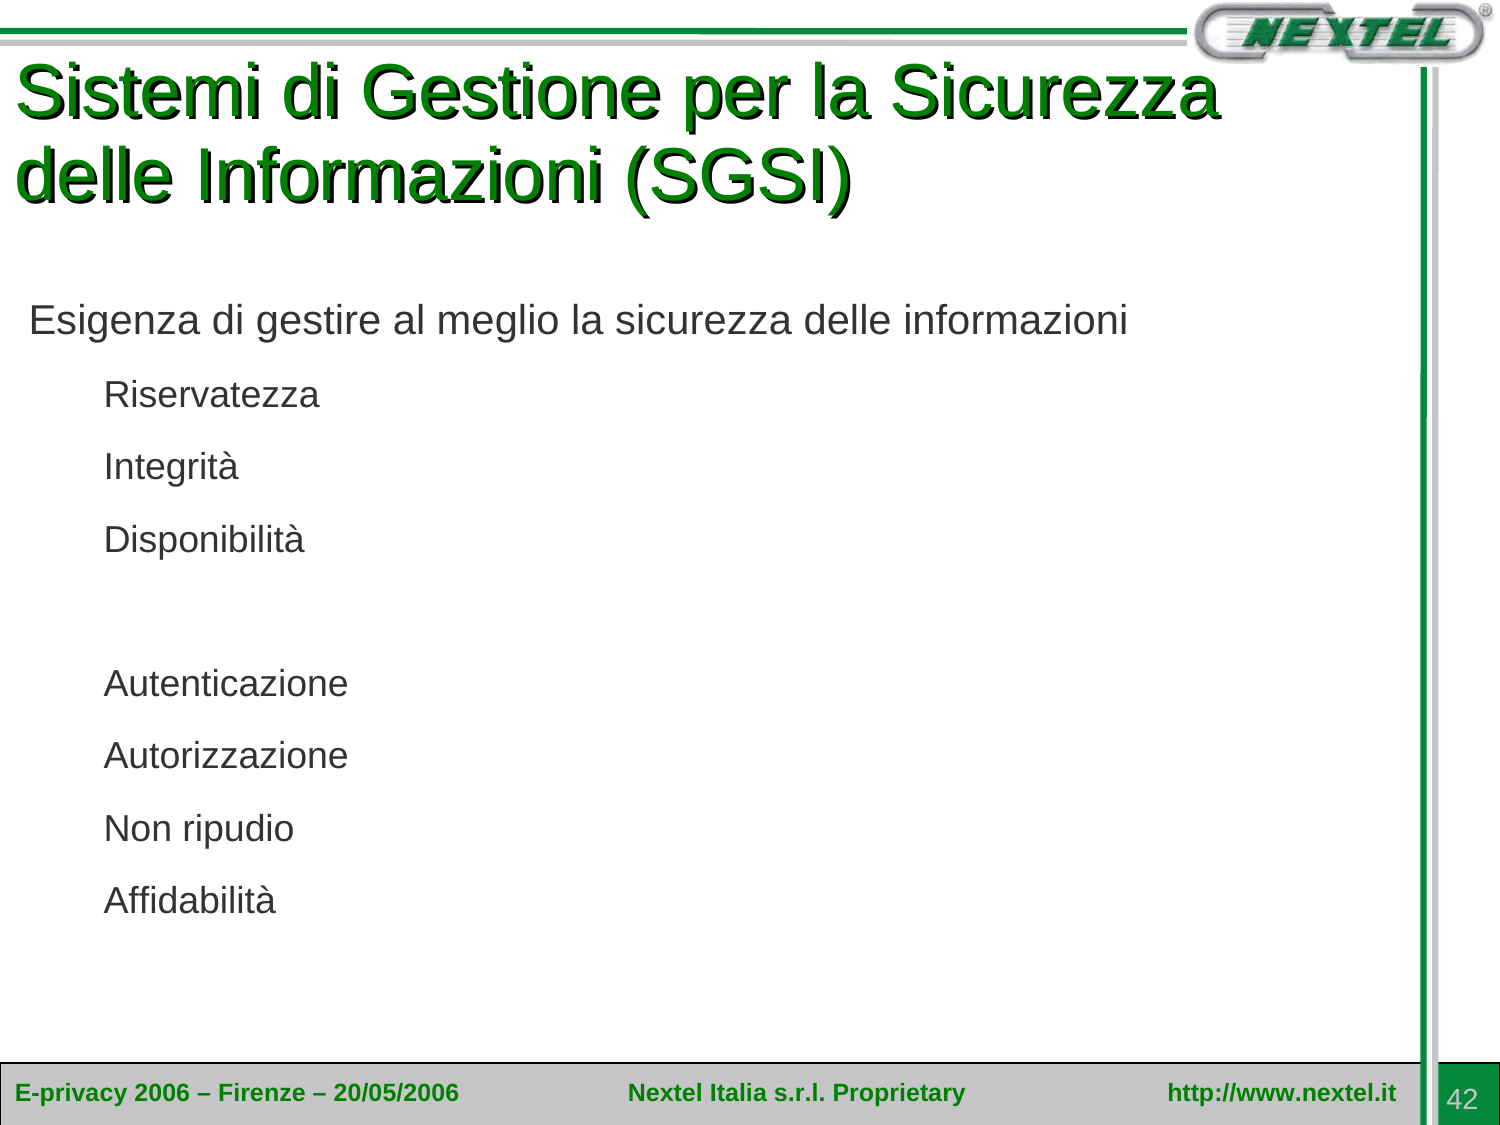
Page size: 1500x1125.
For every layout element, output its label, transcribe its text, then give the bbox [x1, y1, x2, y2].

title Sistemi di Gestione per la Sicurezza delle Informazioni (SGSI) [0, 28, 1270, 237]
list Esigenza di gestire al meglio la sicurezza delle informazioni Riservatezza Integrità Disponibilità Autenticazione Autorizzazione Non ripudio Affidabilità [13, 265, 1388, 1058]
picture [1187, 0, 1500, 67]
